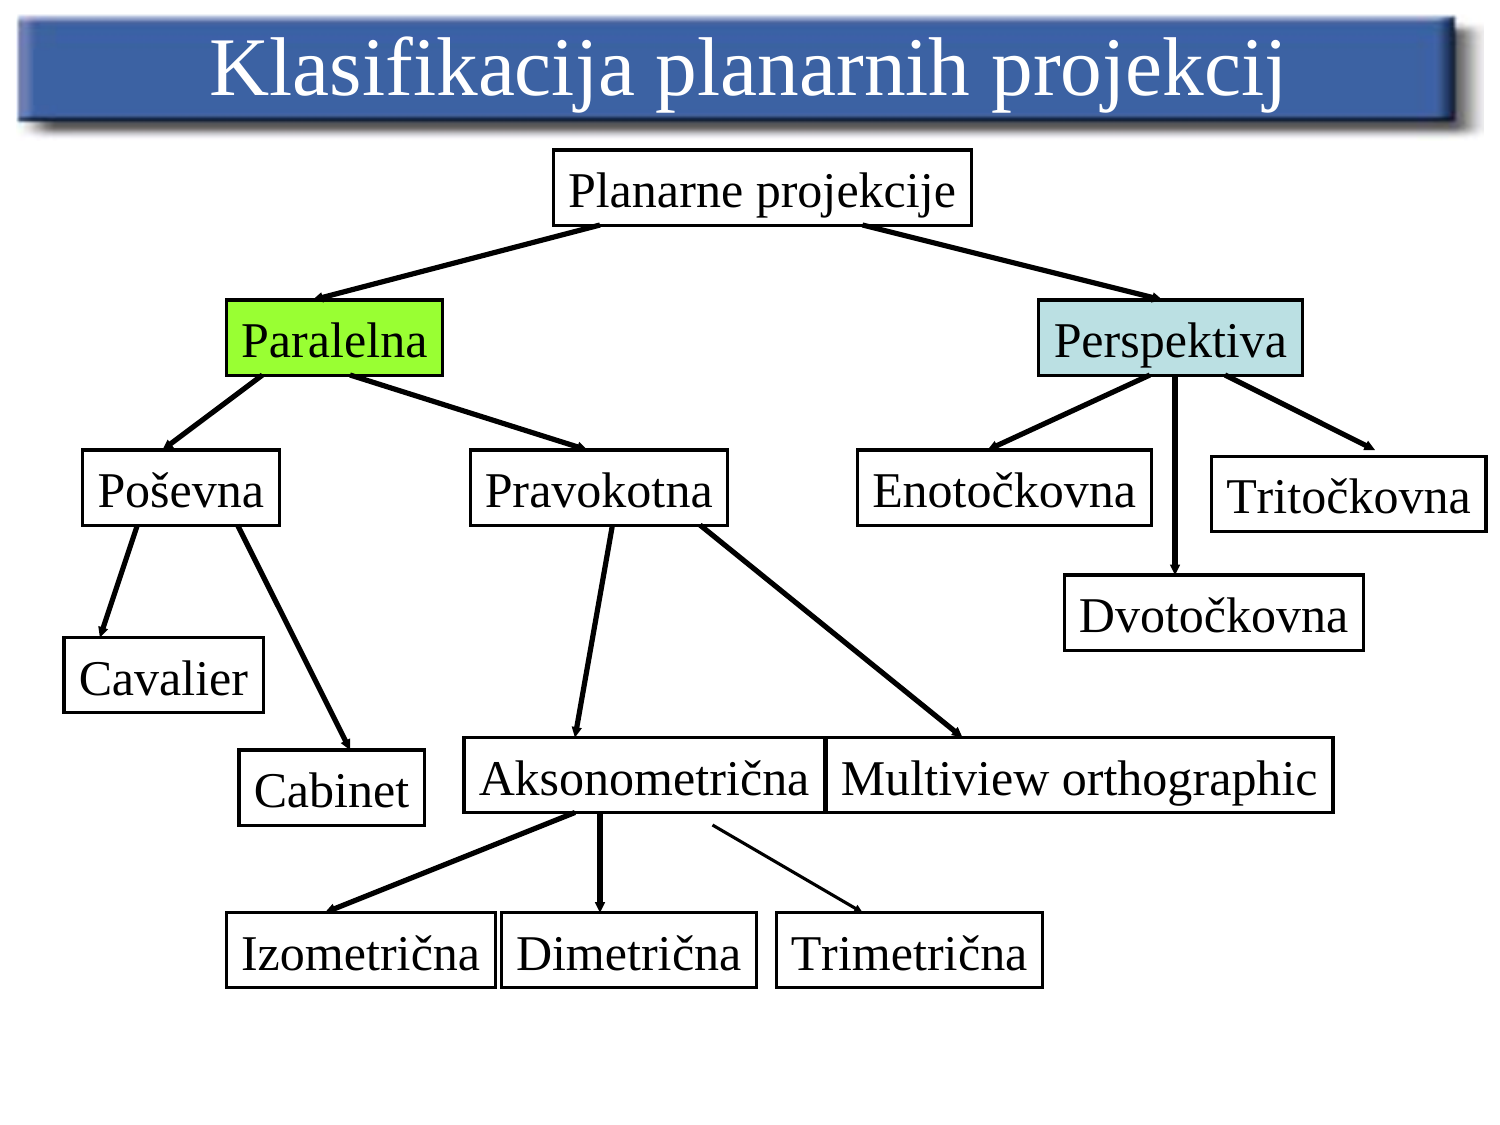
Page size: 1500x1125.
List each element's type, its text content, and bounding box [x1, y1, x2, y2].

text_box Cabinet [238, 749, 425, 826]
text_box Aksonometrična [463, 737, 825, 813]
text_box Tritočkovna [1211, 456, 1487, 532]
text_box Paralelna [226, 299, 443, 376]
text_box Izometrična [226, 912, 496, 988]
text_box Pravokotna [470, 449, 728, 526]
text_box Trimetrična [776, 912, 1043, 988]
text_box Enotočkovna [857, 449, 1152, 526]
title Klasifikacija planarnih projekcij [112, 4, 1388, 121]
text_box Dvotočkovna [1064, 574, 1364, 651]
picture [16, 13, 1484, 141]
text_box Poševna [82, 449, 280, 526]
text_box Dimetrična [501, 912, 757, 988]
text_box Perspektiva [1038, 299, 1303, 376]
text_box Cavalier [63, 637, 264, 713]
text_box Planarne projekcije [553, 149, 972, 226]
text_box Multiview orthographic [826, 737, 1333, 813]
